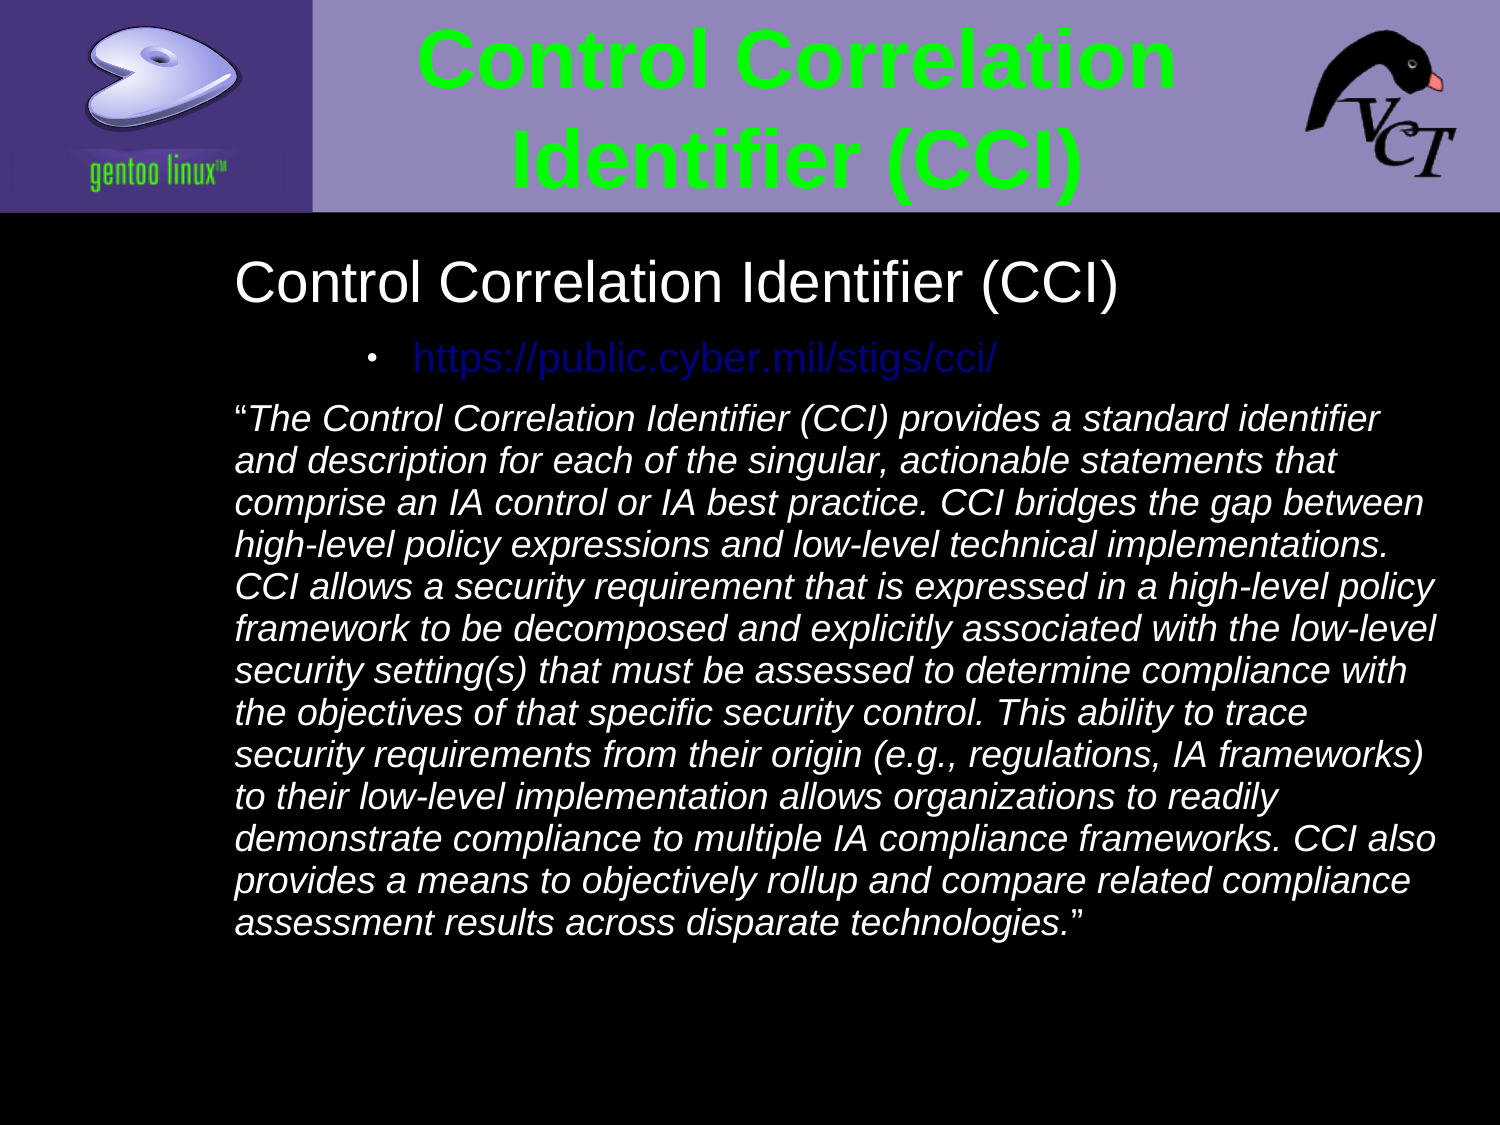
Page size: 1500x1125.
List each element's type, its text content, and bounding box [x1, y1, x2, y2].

title Control Correlation Identifier (CCI) [324, 6, 1271, 206]
picture [0, 149, 300, 195]
picture [1292, 21, 1471, 189]
list Control Correlation Identifier (CCI) https://public.cyber.mil/stigs/cci/ “The Control Correlation Identifier (CCI) provides a standard identifier and description for each of the singular, actionable statements that comprise an IA control or IA best practice. CCI bridges the gap between high-level policy expressions and low-level technical implementations. CCI allows a security requirement that is expressed in a high-level policy framework to be decomposed and explicitly associated with the low-level security setting(s) that must be assessed to determine compliance with the objectives of that specific security control. This ability to trace security requirements from their origin (e.g., regulations, IA frameworks) to their low-level implementation allows organizations to readily demonstrate compliance to multiple IA compliance frameworks. CCI also provides a means to objectively rollup and compare related compliance assessment results across disparate technologies.” [169, 249, 1440, 1088]
